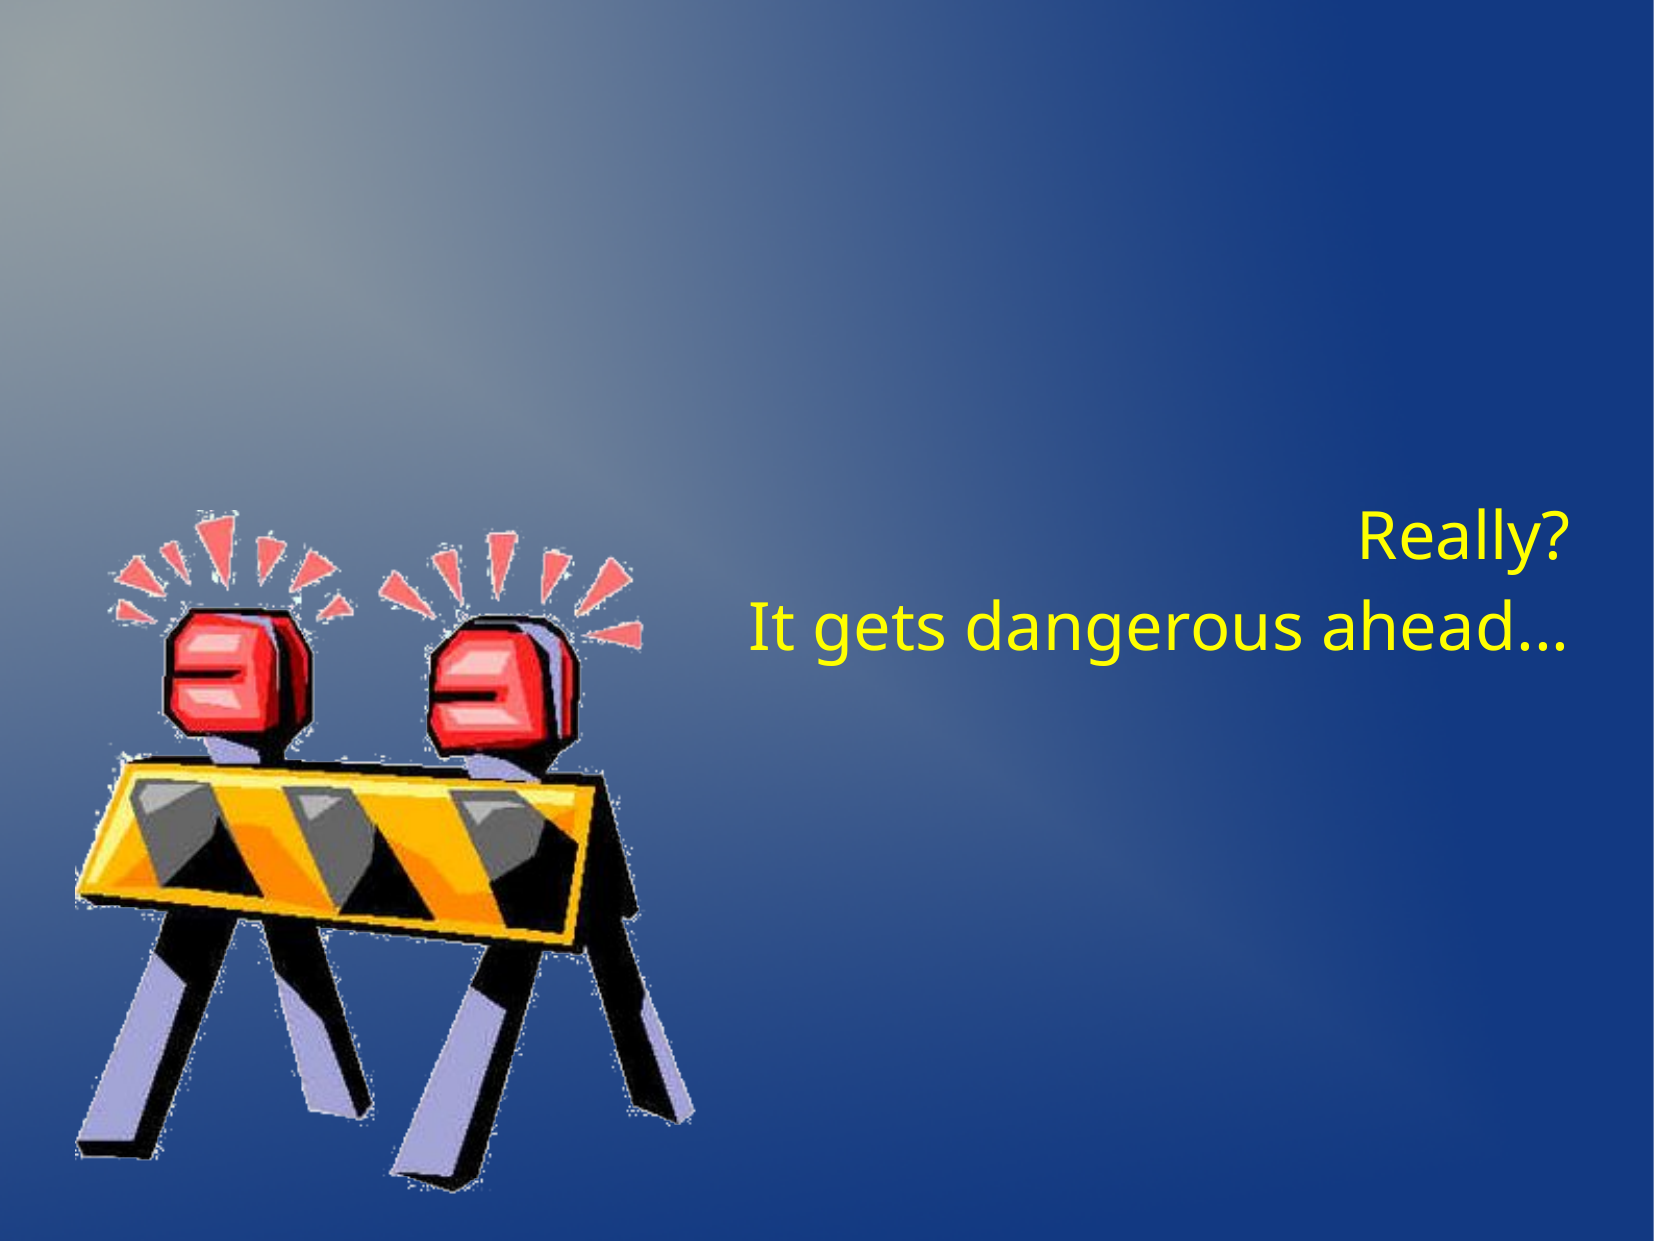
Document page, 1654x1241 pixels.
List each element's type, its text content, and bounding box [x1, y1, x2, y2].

subtitle Really? It gets dangerous ahead... [82, 49, 1571, 1109]
picture [0, 0, 1654, 1241]
